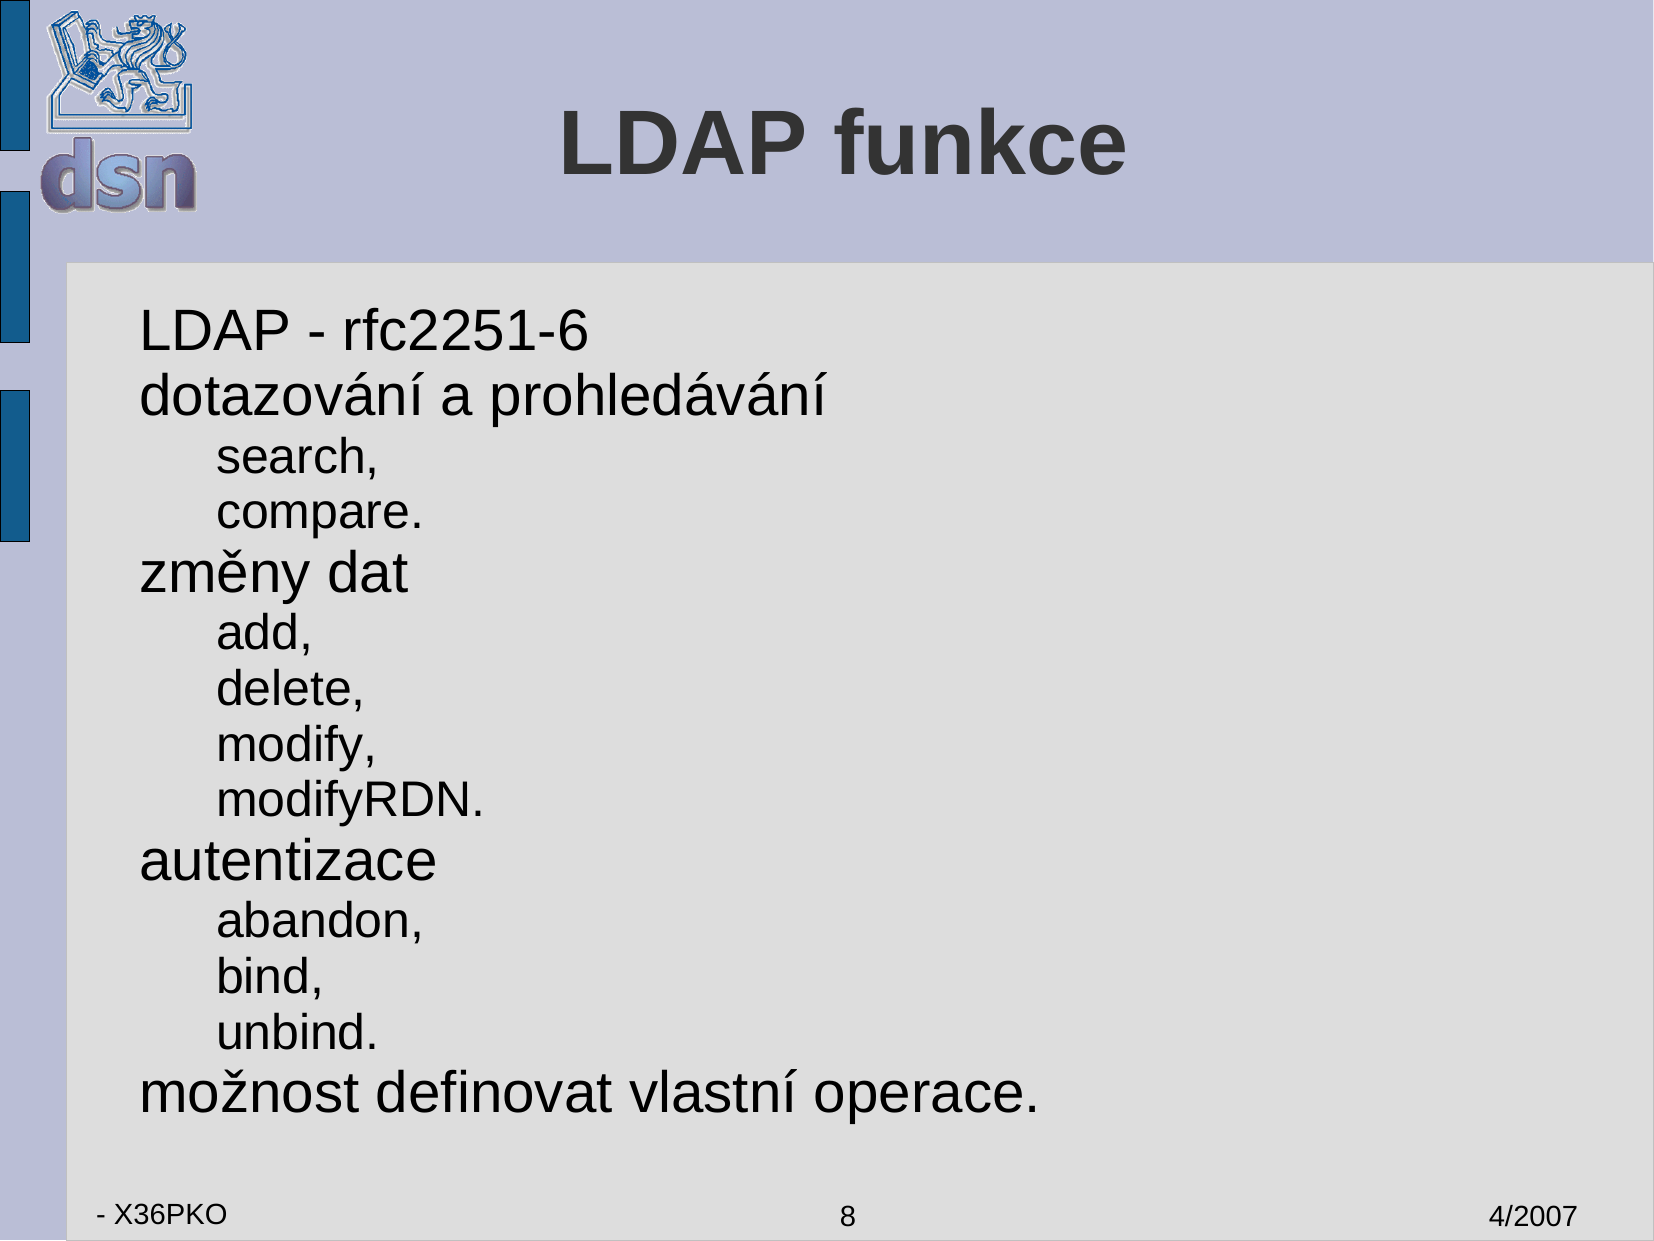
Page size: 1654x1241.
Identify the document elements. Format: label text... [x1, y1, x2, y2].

list LDAP - rfc2251-6 dotazování a prohledávání search, compare. změny dat add, delete, modify, modifyRDN. autentizace abandon, bind, unbind. možnost definovat vlastní operace. [121, 297, 1534, 1126]
picture [10, 10, 223, 230]
title LDAP funkce [210, 39, 1478, 247]
